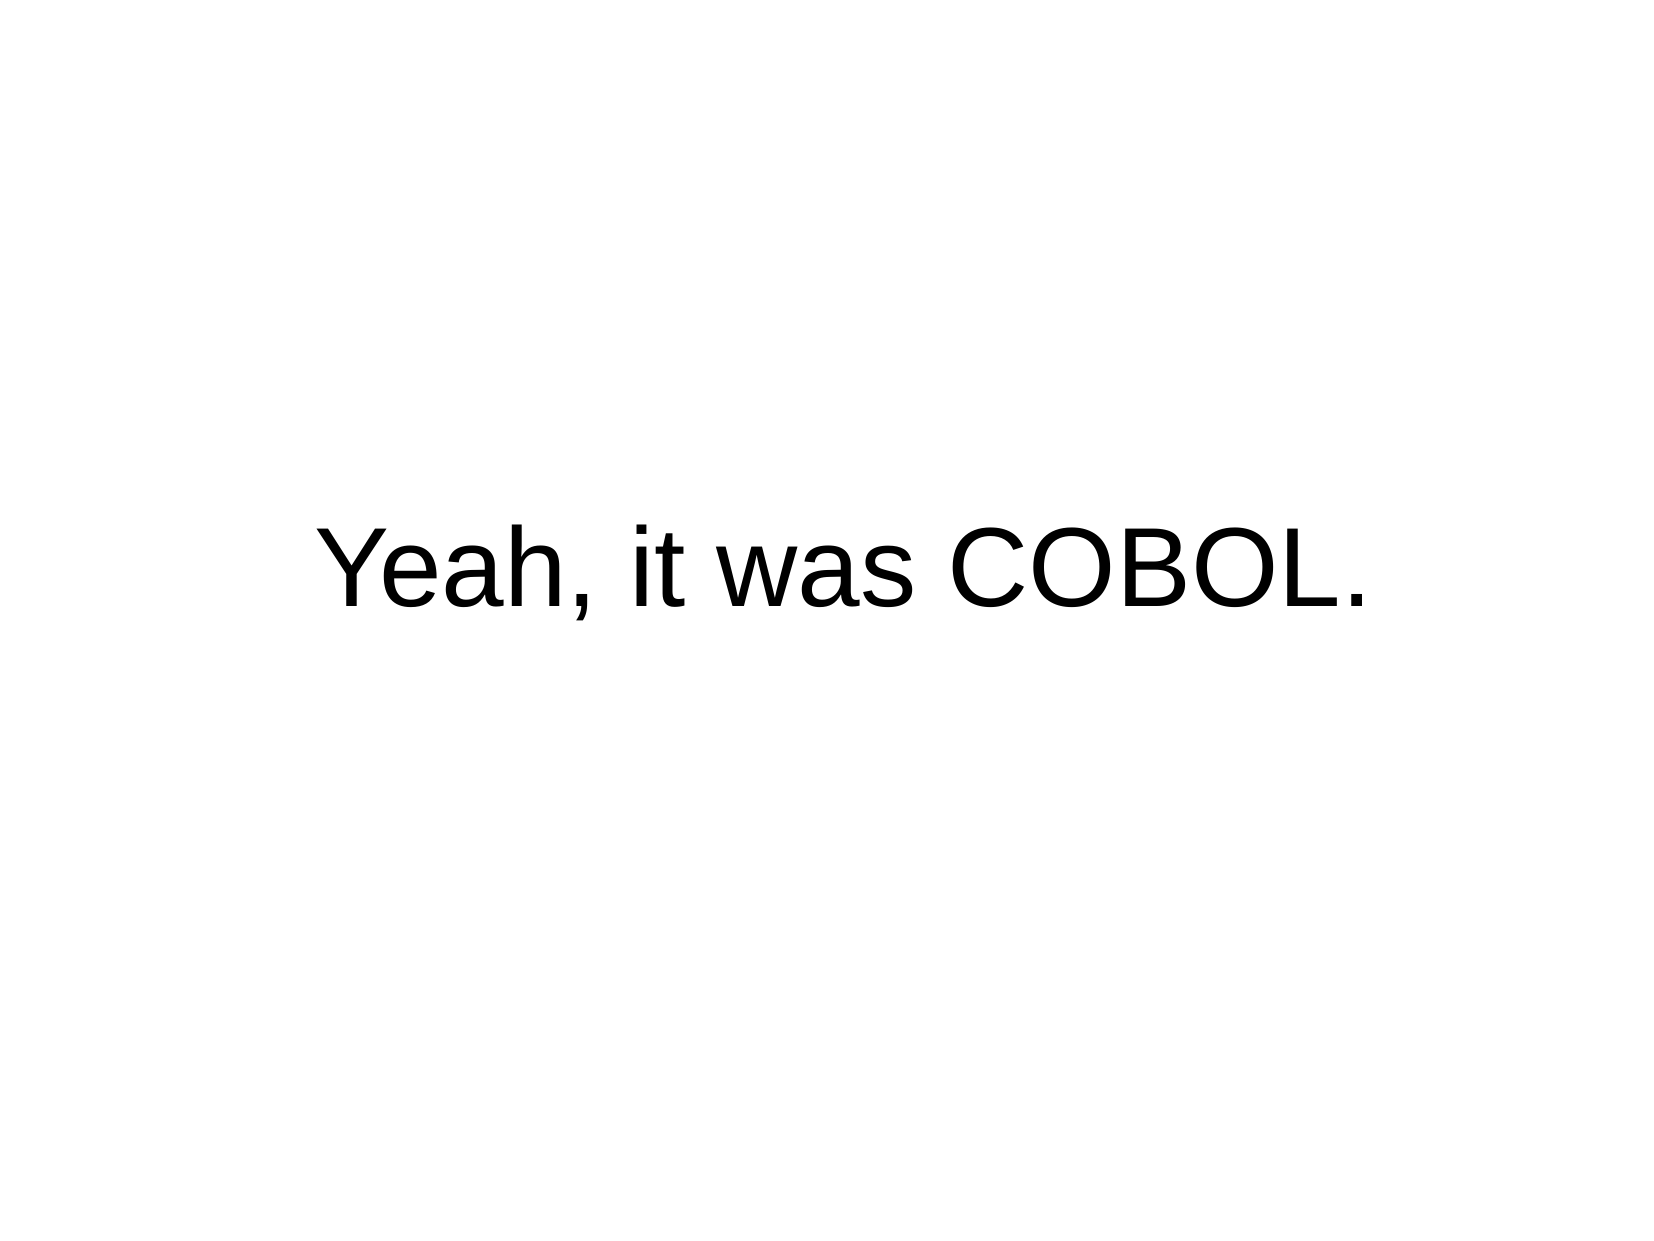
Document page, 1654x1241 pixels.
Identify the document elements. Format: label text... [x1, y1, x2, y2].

text_box Yeah, it was COBOL. [300, 497, 1389, 638]
